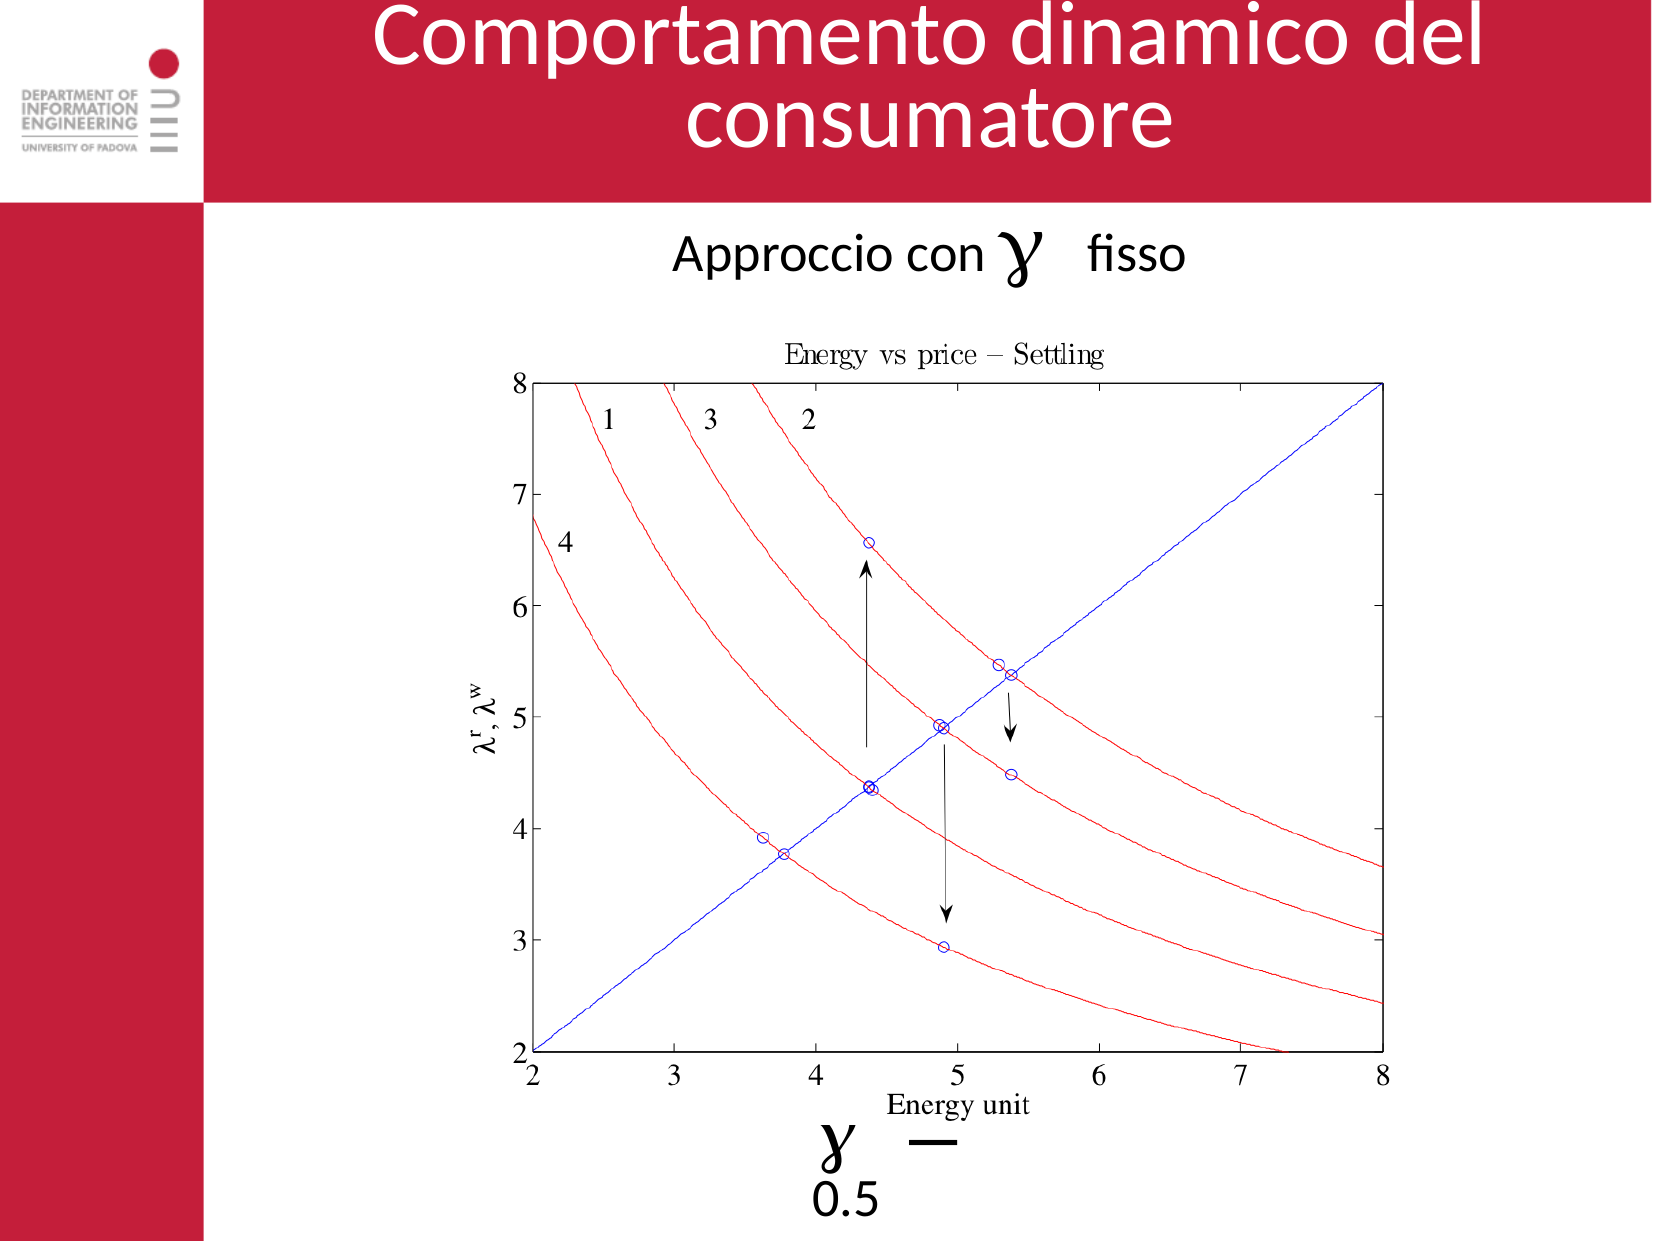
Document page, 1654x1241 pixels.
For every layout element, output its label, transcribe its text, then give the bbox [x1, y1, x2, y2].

text_box Approccio con g fisso [206, 206, 1654, 414]
text_box consumatore [206, 70, 1654, 198]
text_box Comportamento dinamico del [206, 0, 1654, 70]
text_box g = 0.5 [797, 1126, 1063, 1210]
picture [0, 0, 1654, 1241]
